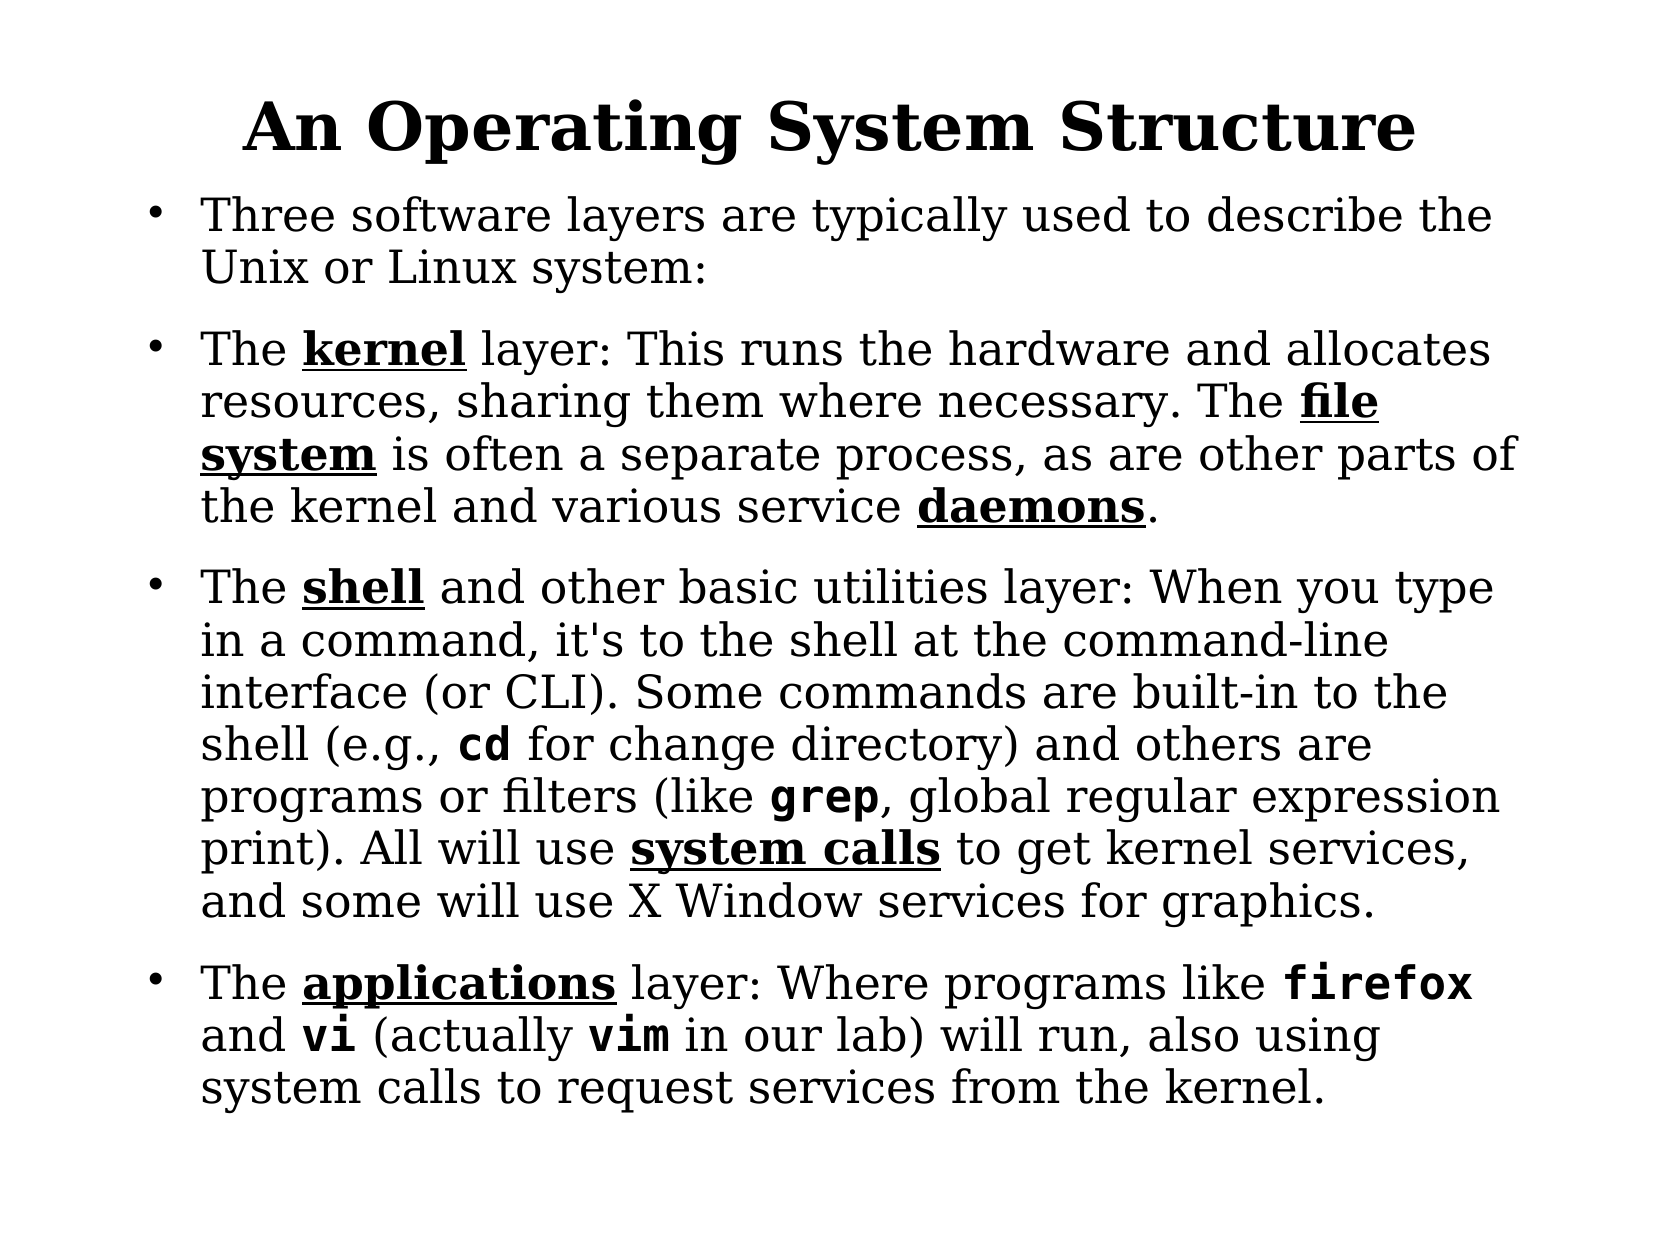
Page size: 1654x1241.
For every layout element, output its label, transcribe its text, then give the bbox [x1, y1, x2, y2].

title An Operating System Structure [125, 65, 1538, 187]
list Three software layers are typically used to describe the Unix or Linux system: The kernel layer: This runs the hardware and allocates resources, sharing them where necessary. The file system is often a separate process, as are other parts of the kernel and various service daemons. The shell and other basic utilities layer: When you type in a command, it's to the shell at the command-line interface (or CLI). Some commands are built-in to the shell (e.g., cd for change directory) and others are programs or filters (like grep, global regular expression print). All will use system calls to get kernel services, and some will use X Window services for graphics. The applications layer: Where programs like firefox and vi (actually vim in our lab) will run, also using system calls to request services from the kernel. [125, 187, 1538, 1125]
